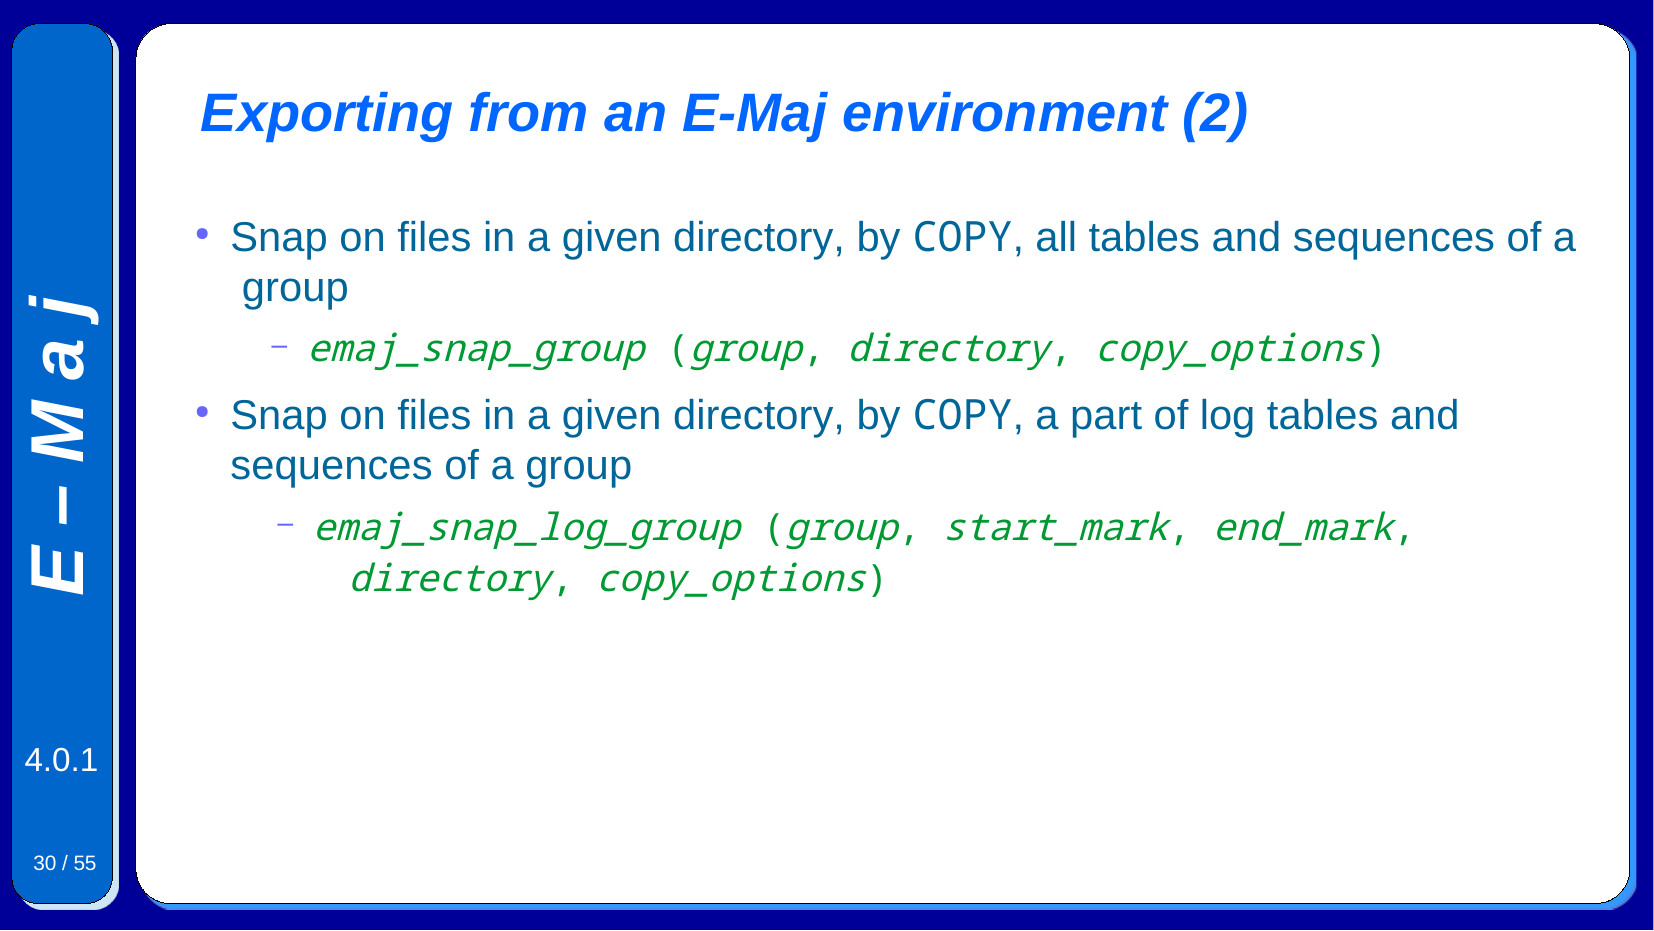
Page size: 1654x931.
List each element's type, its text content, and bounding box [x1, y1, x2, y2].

title Exporting from an E-Maj environment (2) [200, 34, 1575, 191]
list Snap on files in a given directory, by COPY, all tables and sequences of a group emaj_snap_group (group, directory, copy_options) Snap on files in a given directory, by COPY, a part of log tables and sequences of a group emaj_snap_log_group (group, start_mark, end_mark, directory, copy_options) [177, 206, 1587, 881]
